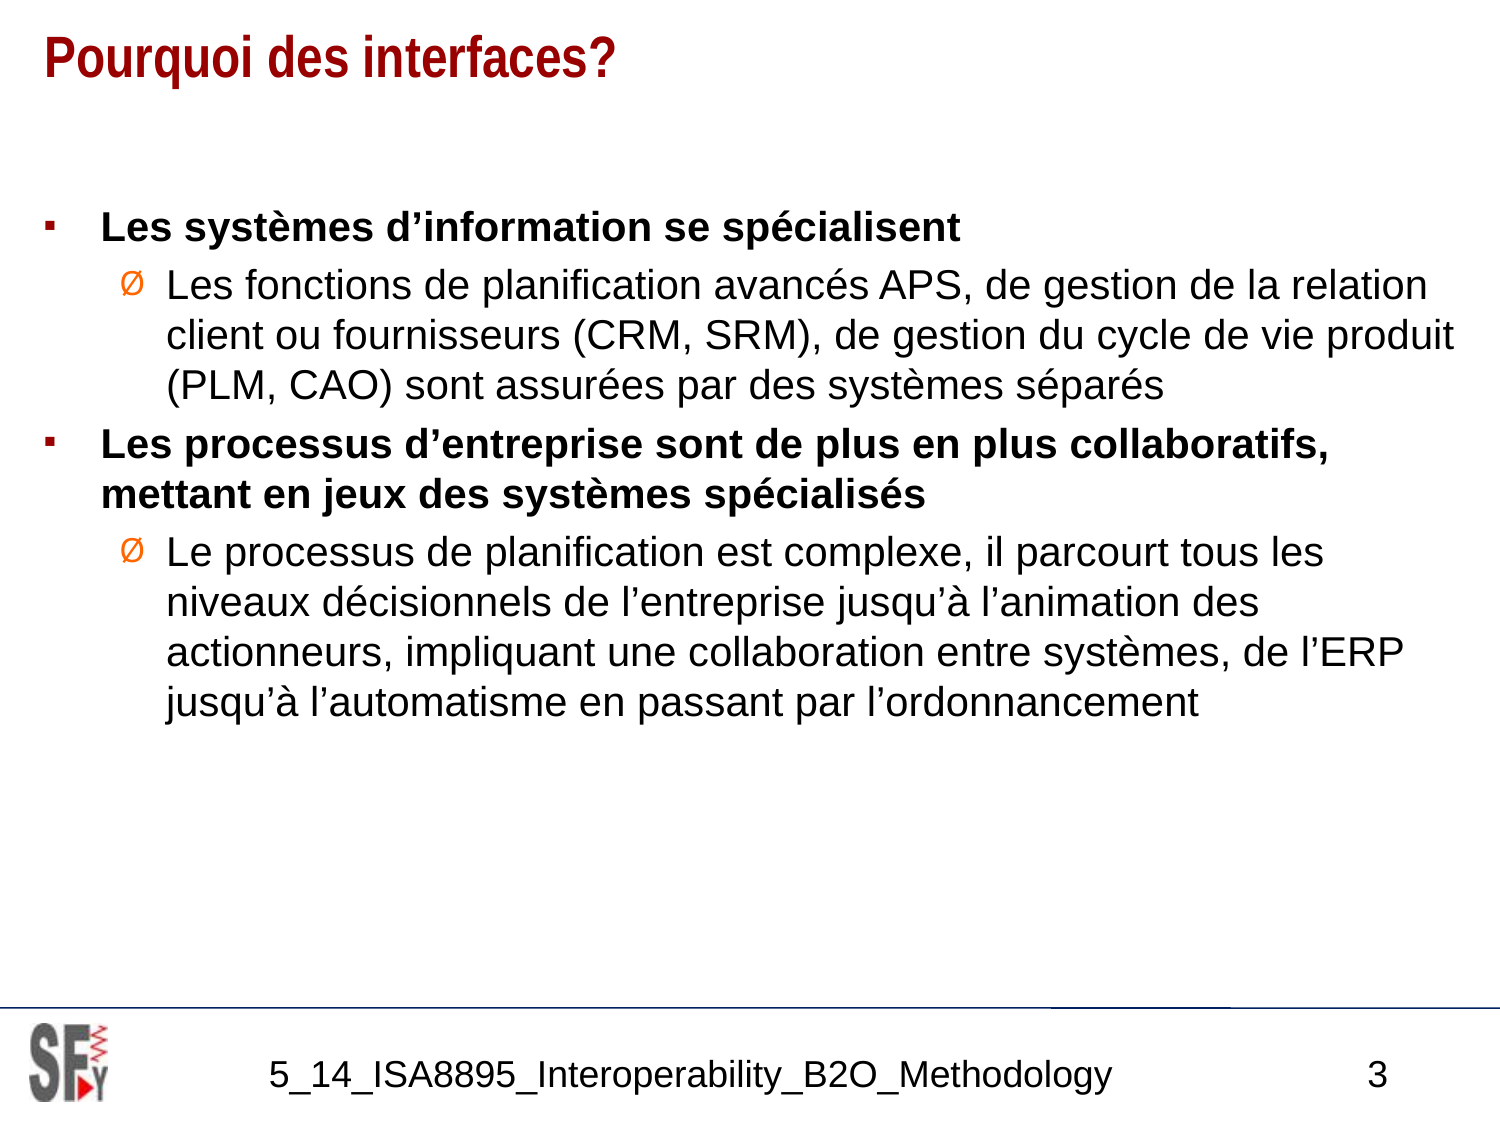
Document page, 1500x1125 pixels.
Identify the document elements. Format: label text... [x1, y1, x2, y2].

footer 5_14_ISA8895_Interoperability_B2O_Methodology [253, 1034, 1336, 1103]
slide_number <numéro> [1352, 1034, 1490, 1103]
title Pourquoi des interfaces? [29, 12, 1471, 138]
list Les systèmes d’information se spécialisent Les fonctions de planification avancés APS, de gestion de la relation client ou fournisseurs (CRM, SRM), de gestion du cycle de vie produit (PLM, CAO) sont assurées par des systèmes séparés Les processus d’entreprise sont de plus en plus collaboratifs, mettant en jeux des systèmes spécialisés Le processus de planification est complexe, il parcourt tous les niveaux décisionnels de l’entreprise jusqu’à l’animation des actionneurs, impliquant une collaboration entre systèmes, de l’ERP jusqu’à l’automatisme en passant par l’ordonnancement [29, 184, 1471, 988]
picture [29, 1023, 108, 1102]
